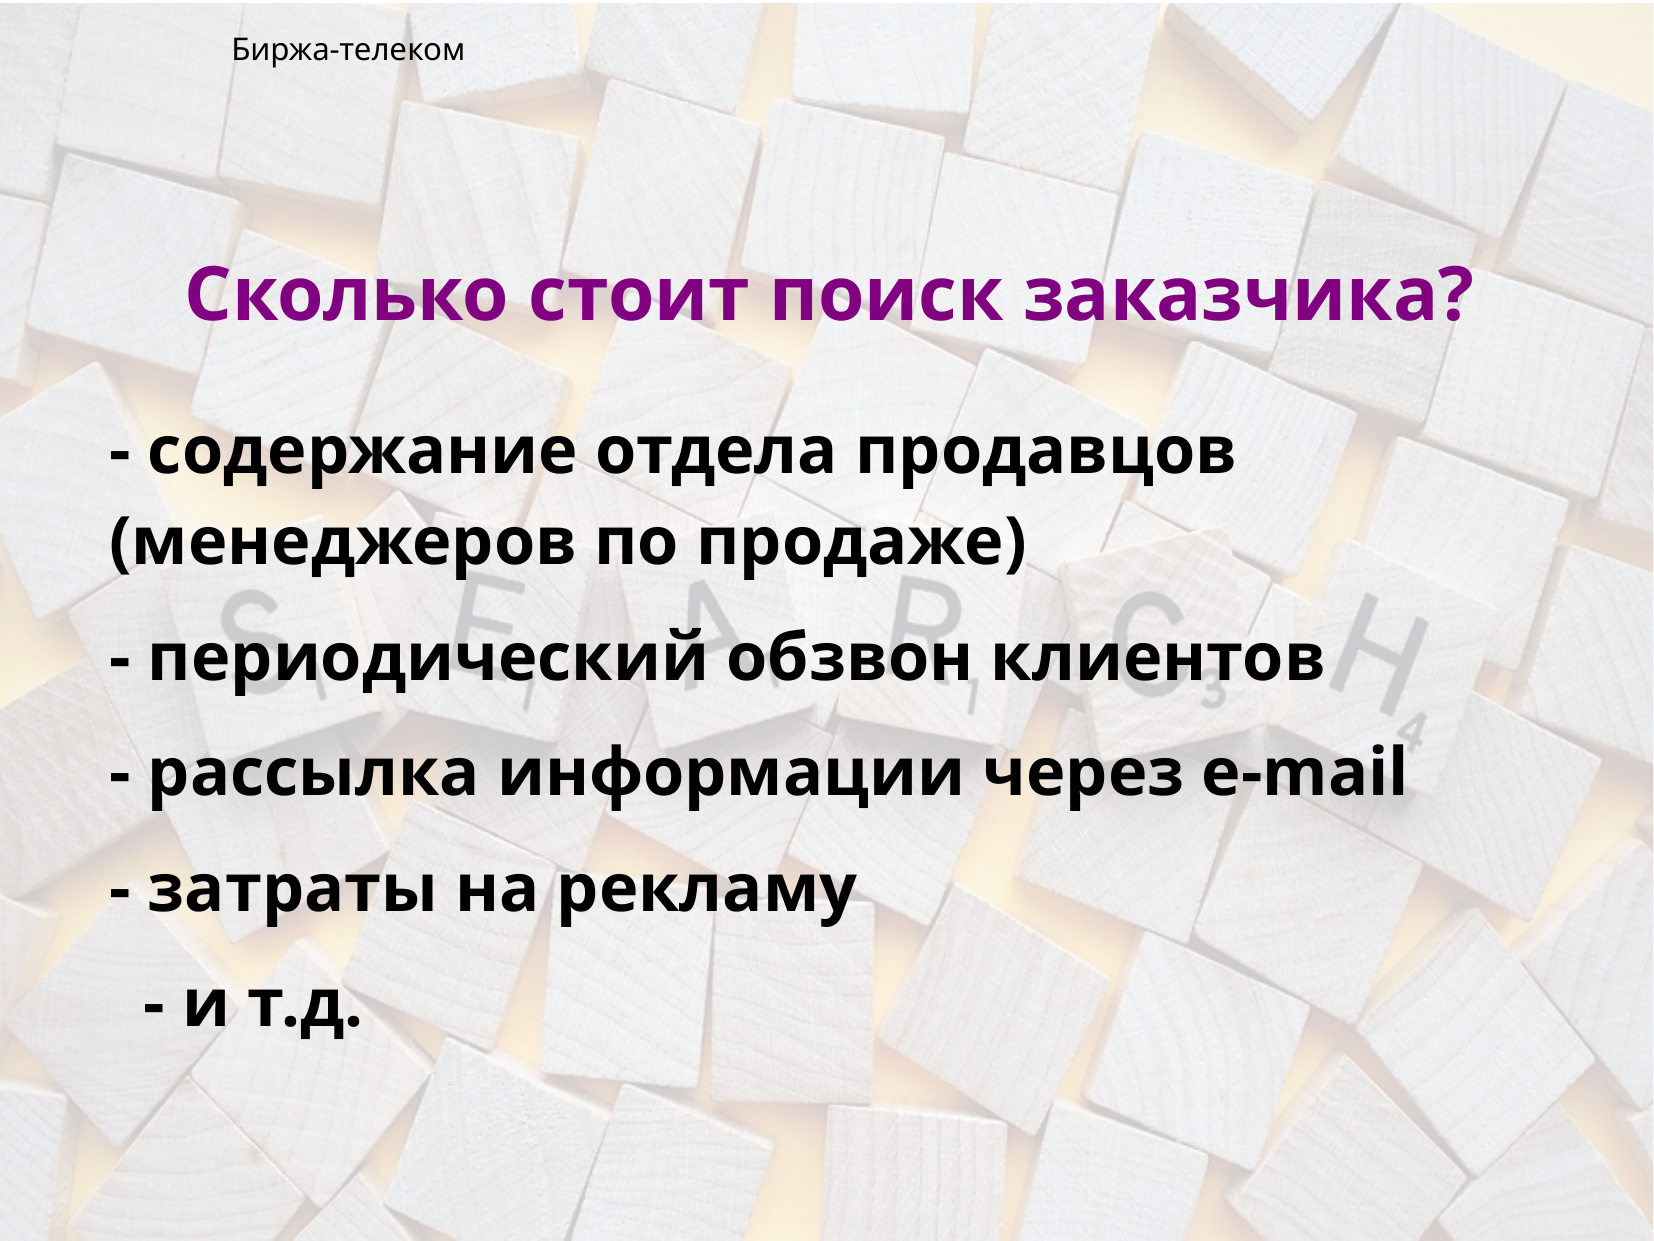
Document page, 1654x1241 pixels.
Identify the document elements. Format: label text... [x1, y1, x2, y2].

text_box - содержание отдела продавцов (менеджеров по продаже) - периодический обзвон клиентов - рассылка информации через e-mail - затраты на рекламу - и т.д. [94, 395, 1560, 1166]
picture [0, 3, 1654, 1241]
text_box Сколько стоит поиск заказчика? [0, 232, 1619, 441]
title Биржа-телеком [11, 2, 686, 95]
